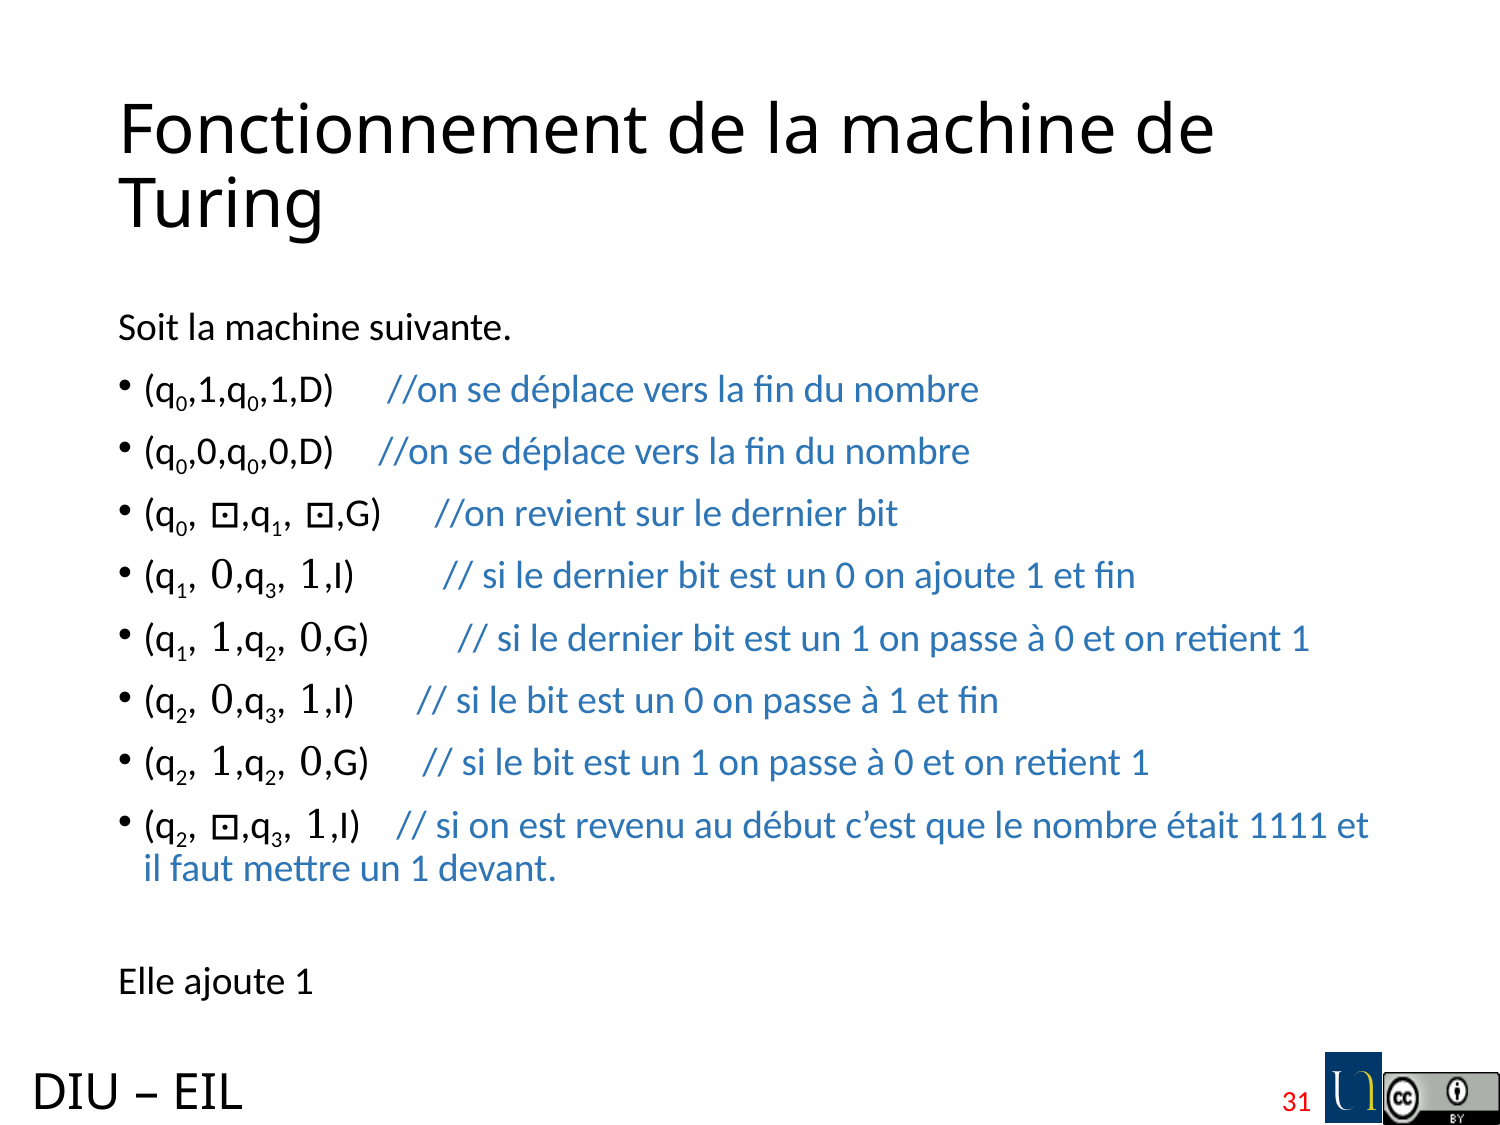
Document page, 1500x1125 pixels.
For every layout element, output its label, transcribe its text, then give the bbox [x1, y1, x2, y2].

list Soit la machine suivante. (q0,1,q0,1,D) //on se déplace vers la fin du nombre (q0,0,q0,0,D) //on se déplace vers la fin du nombre (q0, ⊡,q1, ⊡,G) //on revient sur le dernier bit (q1, 0,q3, 1,I) // si le dernier bit est un 0 on ajoute 1 et fin (q1, 1,q2, 0,G) // si le dernier bit est un 1 on passe à 0 et on retient 1 (q2, 0,q3, 1,I) // si le bit est un 0 on passe à 1 et fin (q2, 1,q2, 0,G) // si le bit est un 1 on passe à 0 et on retient 1 (q2, ⊡,q3, 1,I) // si on est revenu au début c’est que le nombre était 1111 et il faut mettre un 1 devant. Elle ajoute 1 [103, 299, 1397, 1014]
slide_number <numéro> [1240, 1070, 1327, 1125]
picture [1325, 1052, 1382, 1123]
title Fonctionnement de la machine de Turing [103, 59, 1397, 278]
picture [1383, 1072, 1500, 1125]
